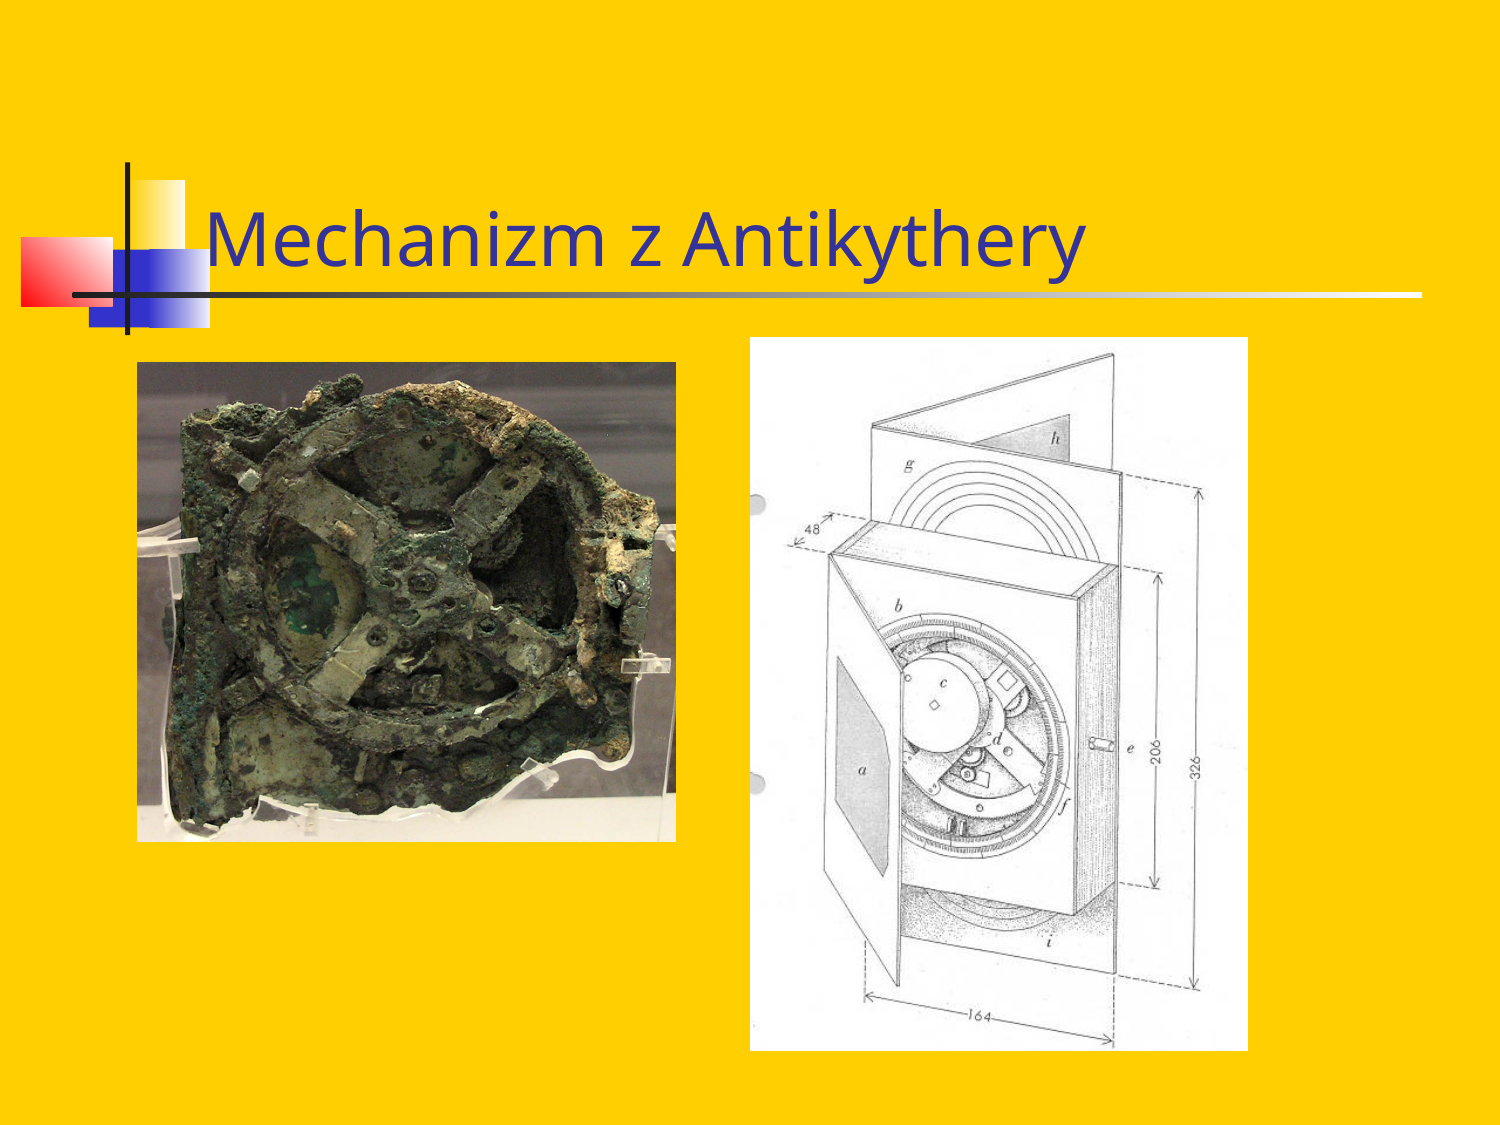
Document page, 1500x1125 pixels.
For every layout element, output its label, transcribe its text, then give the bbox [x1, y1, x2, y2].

title Mechanizm z Antikythery [188, 101, 1468, 289]
picture [750, 337, 1248, 1051]
picture [137, 362, 676, 842]
